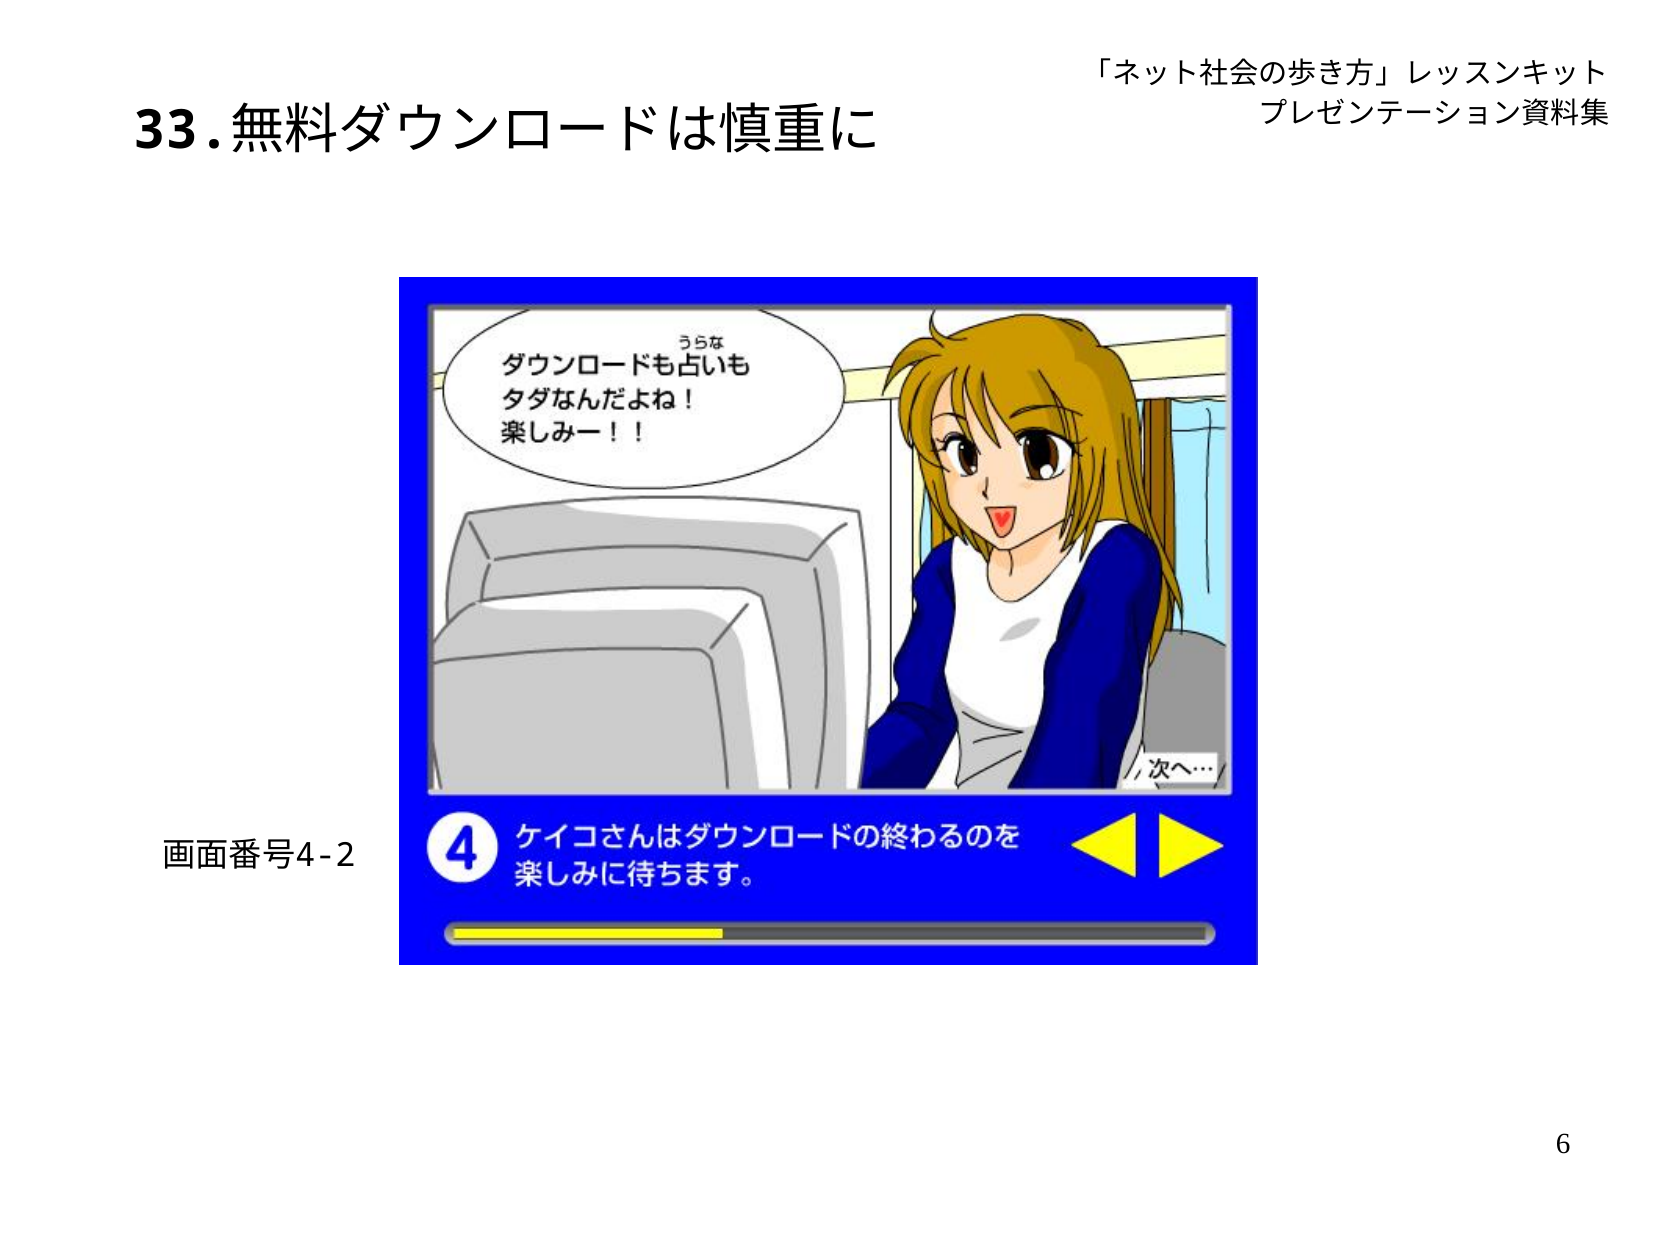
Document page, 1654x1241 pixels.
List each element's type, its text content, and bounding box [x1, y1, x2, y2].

text_box 「ネット社会の歩き方」レッスンキット プレゼンテーション資料集 [1062, 44, 1625, 139]
text_box 33.無料ダウンロードは慎重に [118, 88, 1241, 169]
text_box 画面番号4-2 [147, 826, 384, 882]
picture [399, 277, 1258, 965]
